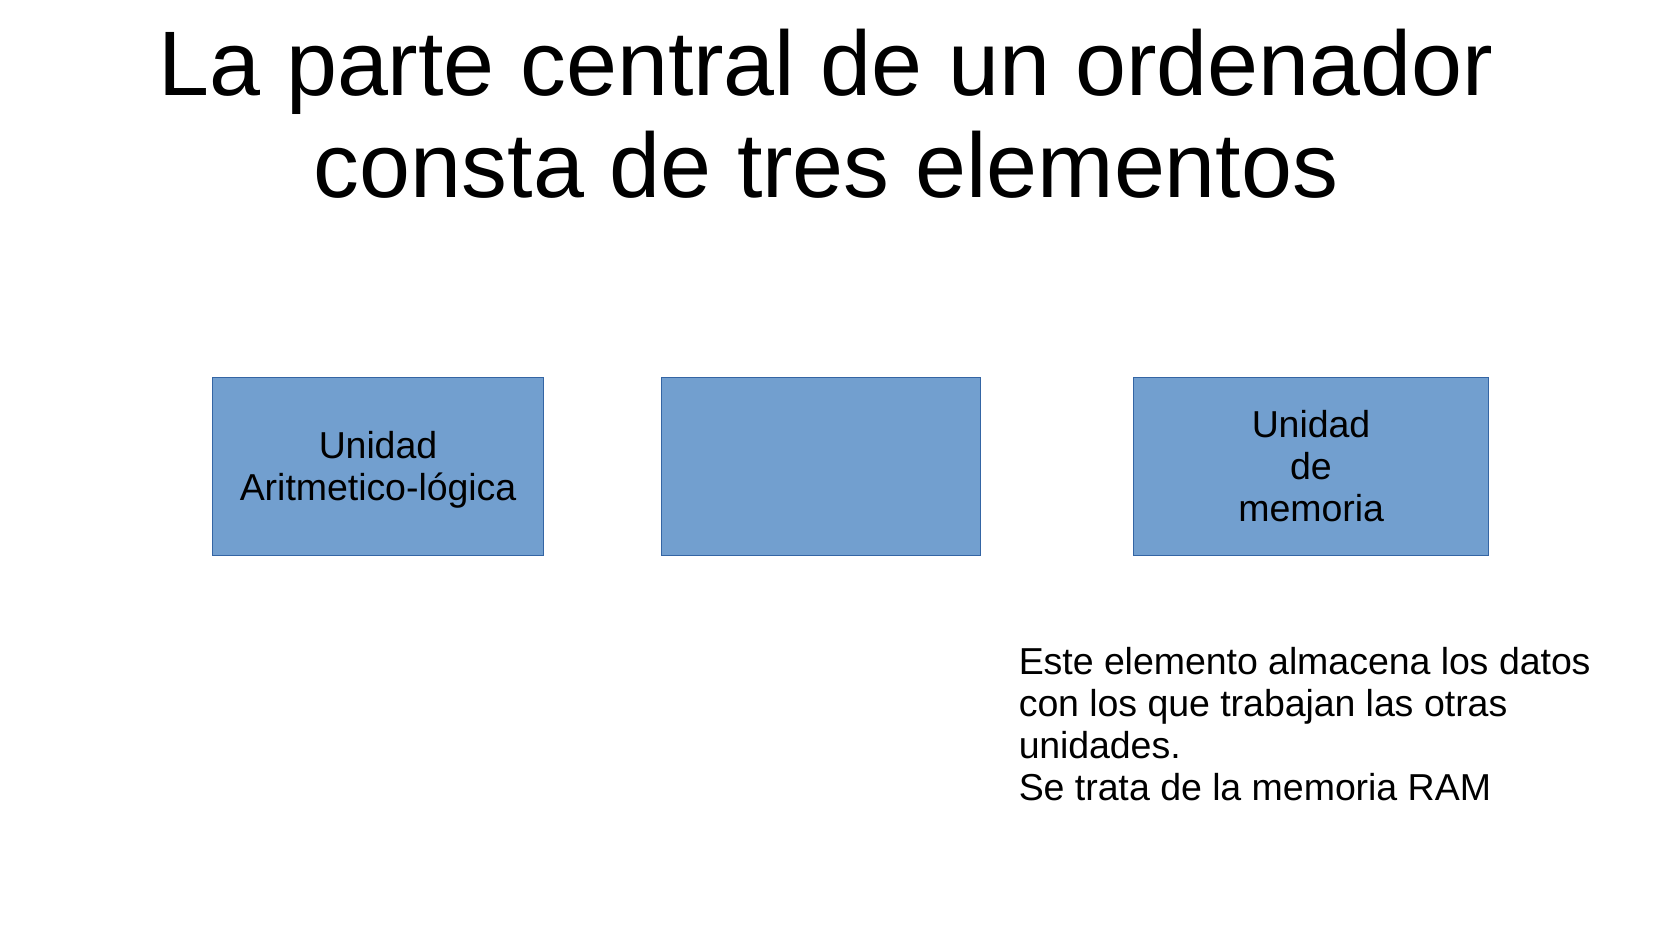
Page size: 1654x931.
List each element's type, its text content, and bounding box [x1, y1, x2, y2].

title La parte central de un ordenador consta de tres elementos [82, 12, 1571, 217]
text_box Este elemento almacena los datos con los que trabajan las otras unidades. Se trata de la memoria RAM [1003, 633, 1630, 851]
subtitle Unidad de control [82, 217, 1571, 758]
text_box [661, 377, 981, 556]
text_box Unidad Aritmetico-lógica [212, 377, 544, 556]
text_box Unidad de memoria [1133, 377, 1489, 556]
